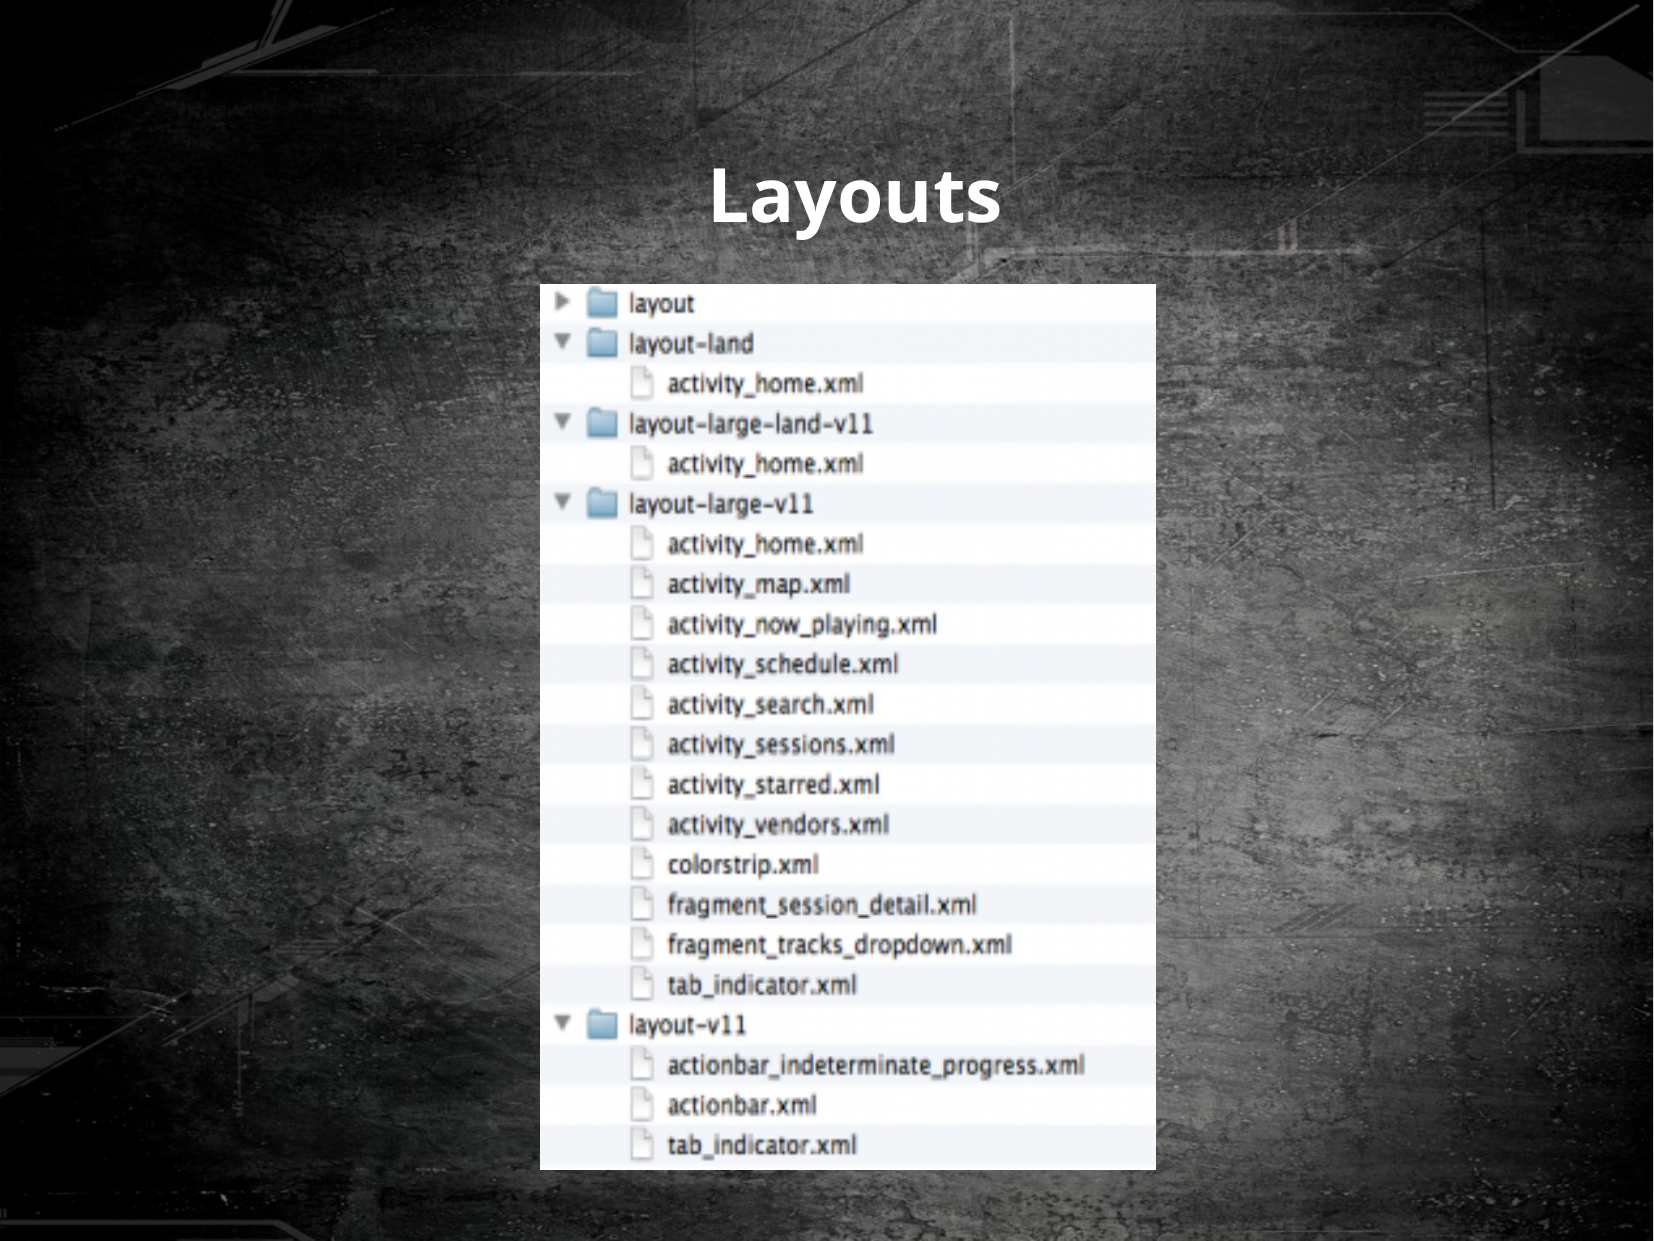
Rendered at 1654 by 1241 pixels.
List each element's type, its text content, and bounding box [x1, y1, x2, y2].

text_box Layouts [255, 135, 1456, 255]
picture [0, 0, 1654, 1241]
